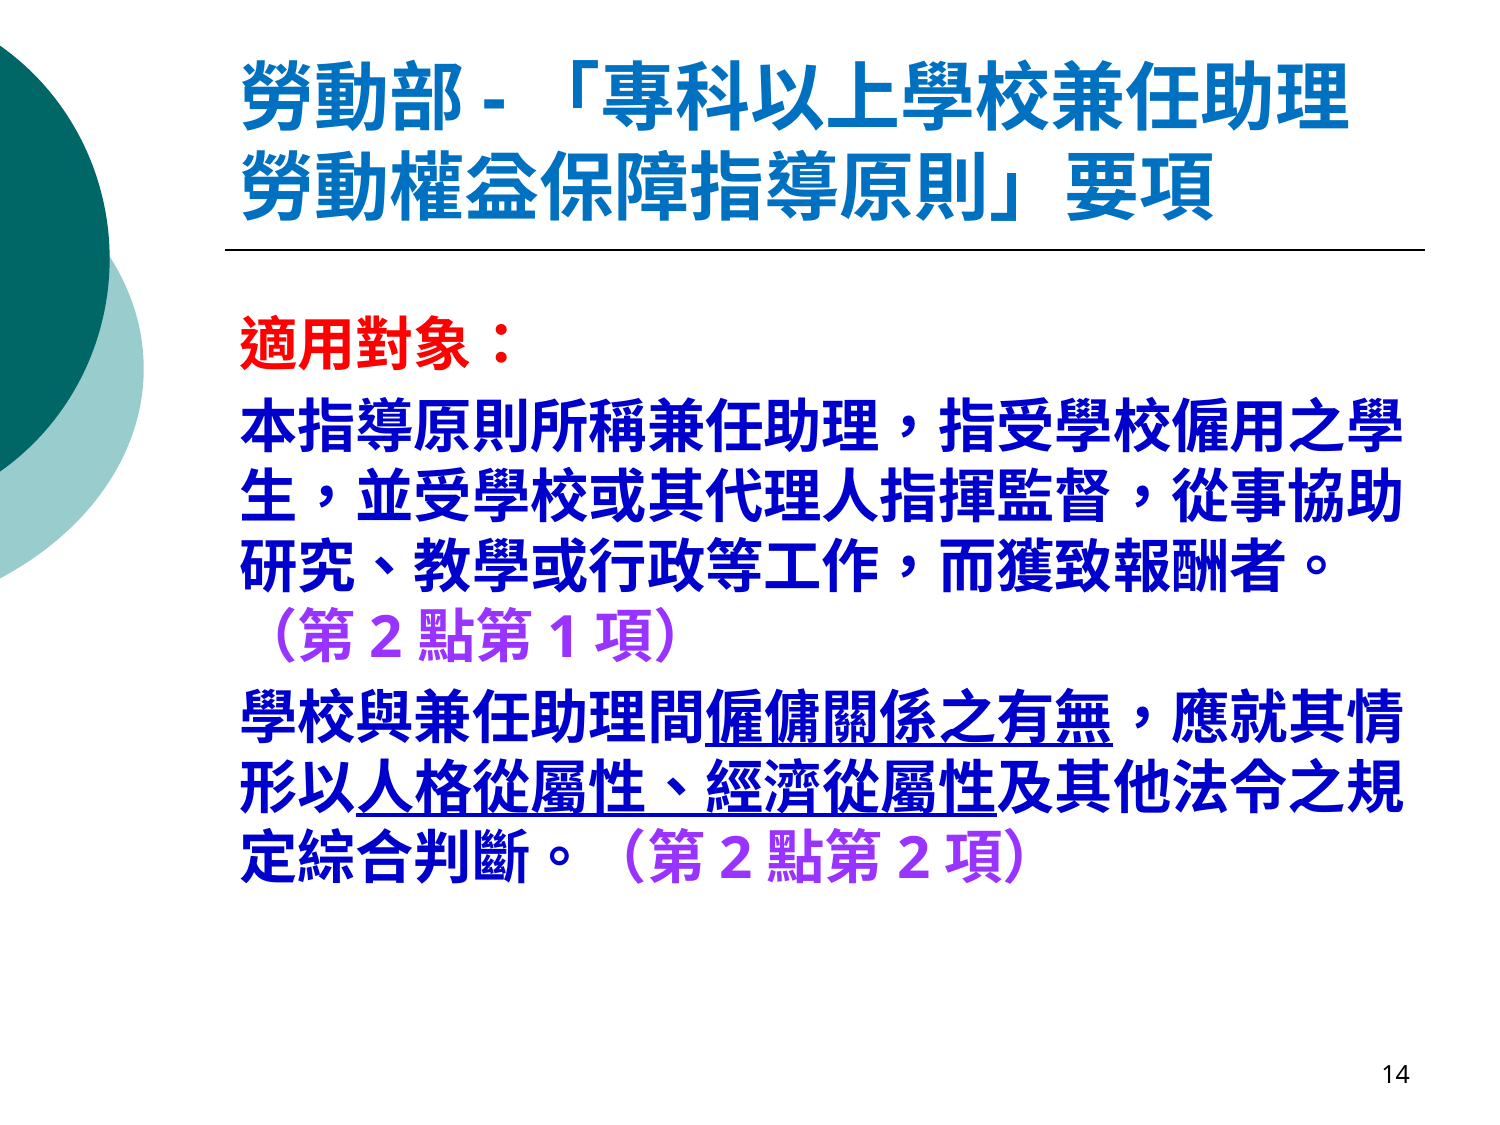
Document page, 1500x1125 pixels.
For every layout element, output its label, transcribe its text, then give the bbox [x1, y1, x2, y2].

title 勞動部-「專科以上學校兼任助理勞動權益保障指導原則」要項 [224, 49, 1425, 237]
slide_number <number> [1074, 1025, 1425, 1100]
text_box 適用對象： 本指導原則所稱兼任助理，指受學校僱用之學生，並受學校或其代理人指揮監督，從事協助研究、教學或行政等工作，而獲致報酬者。（第2點第1項） 學校與兼任助理間僱傭關係之有無，應就其情形以人格從屬性、經濟從屬性及其他法令之規定綜合判斷。（第2點第2項） [224, 299, 1425, 975]
